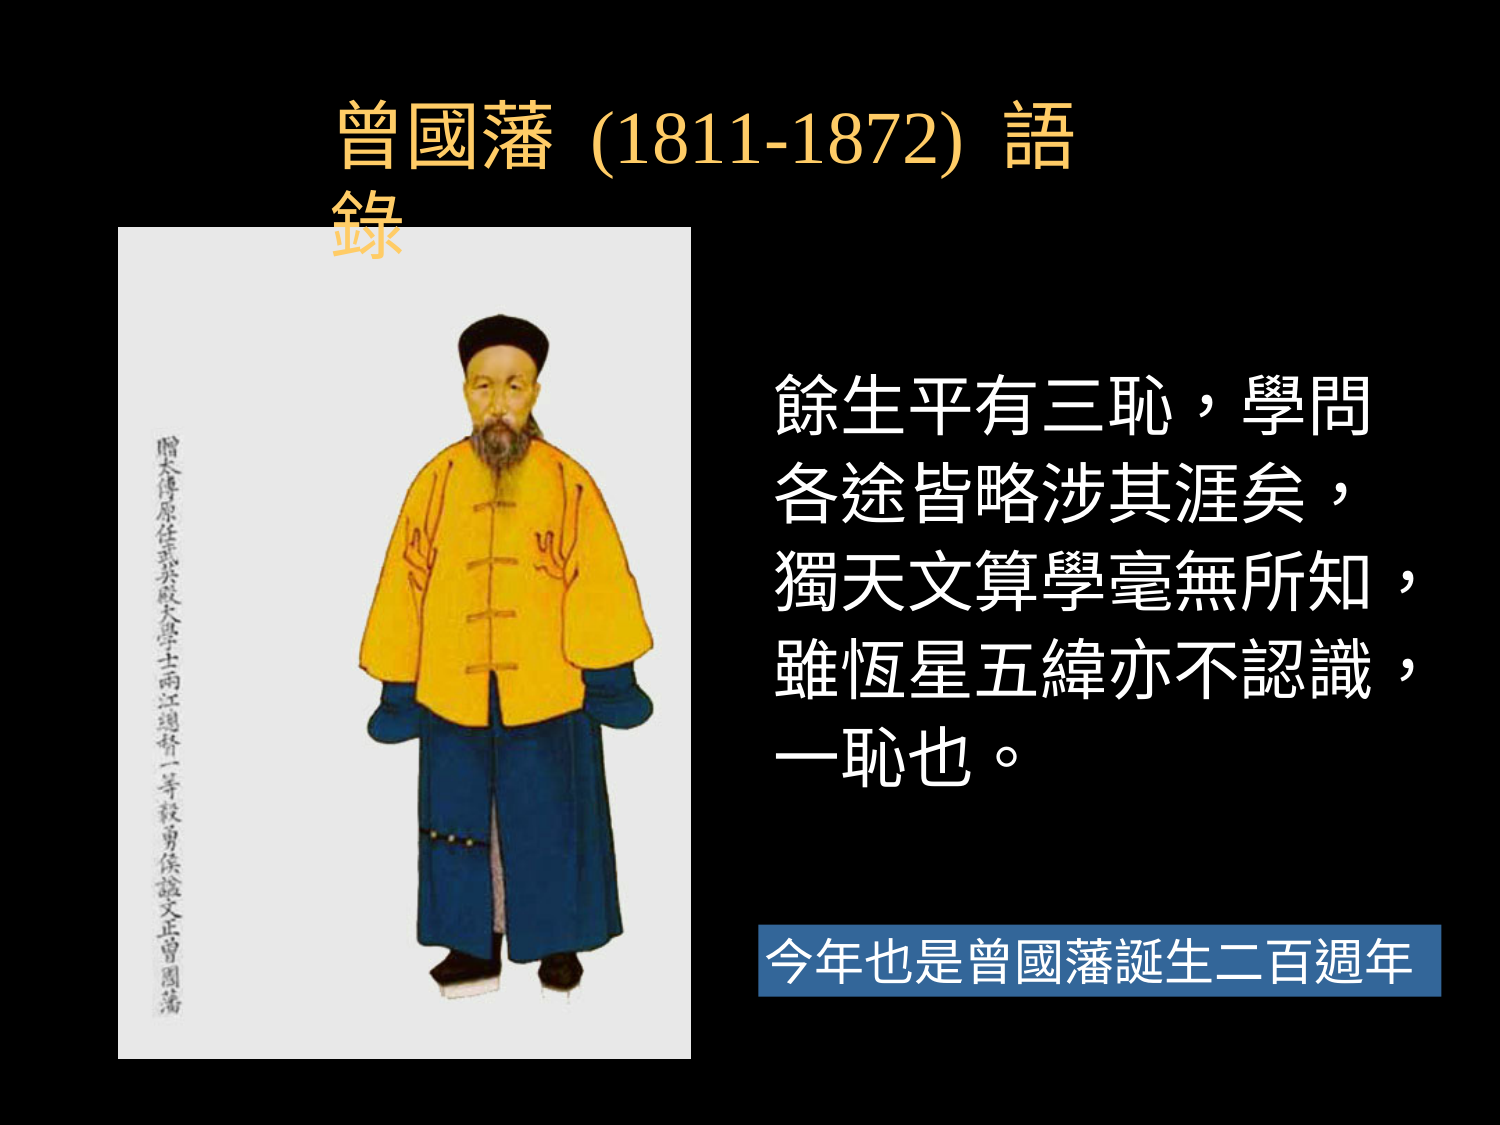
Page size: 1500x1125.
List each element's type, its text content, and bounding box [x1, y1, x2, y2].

text_box 曾國藩 (1811-1872) 語錄 [324, 82, 1152, 275]
text_box 今年也是曾國藩誕生二百週年 [758, 924, 1442, 997]
text_box 餘生平有三恥，學問各途皆略涉其涯矣，獨天文算學毫無所知，雖恆星五緯亦不認識，一恥也。 [767, 350, 1388, 802]
picture [118, 227, 691, 1059]
